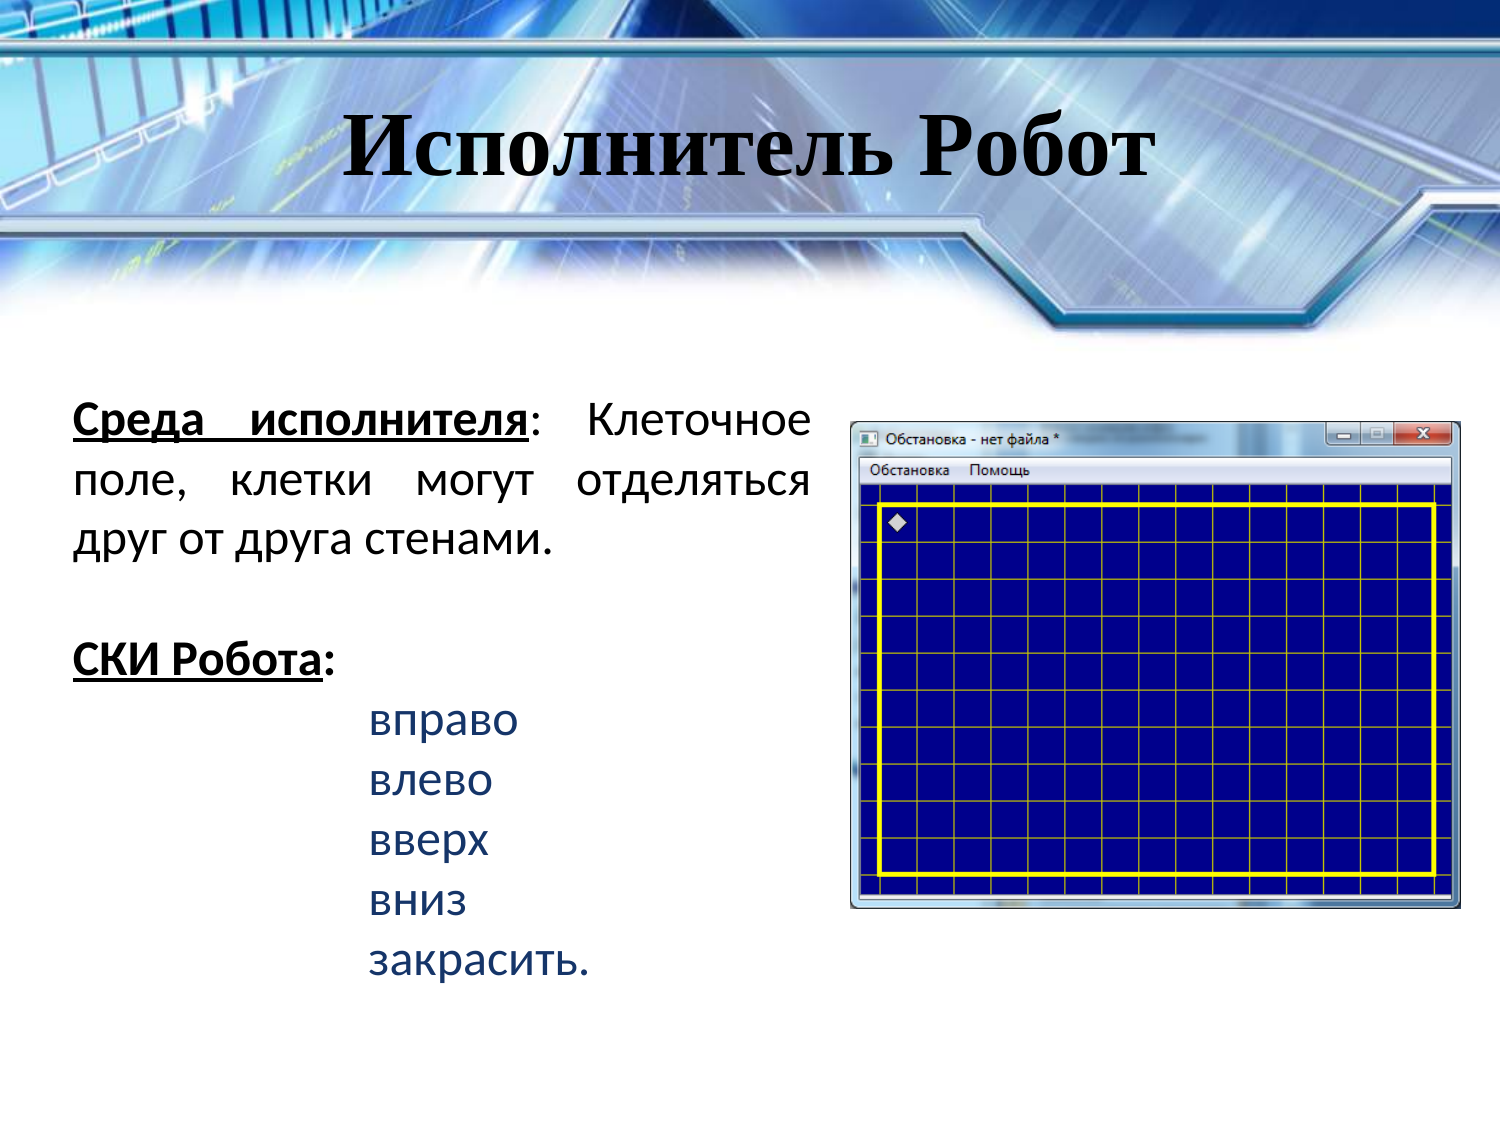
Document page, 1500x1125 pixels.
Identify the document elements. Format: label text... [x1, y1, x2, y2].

title Исполнитель Робот [75, 45, 1426, 233]
picture [0, 0, 1500, 1125]
text_box Среда исполнителя: Клеточное поле, клетки могут отделяться друг от друга стенами. СКИ Робота: вправо влево вверх вниз закрасить. [58, 377, 827, 993]
